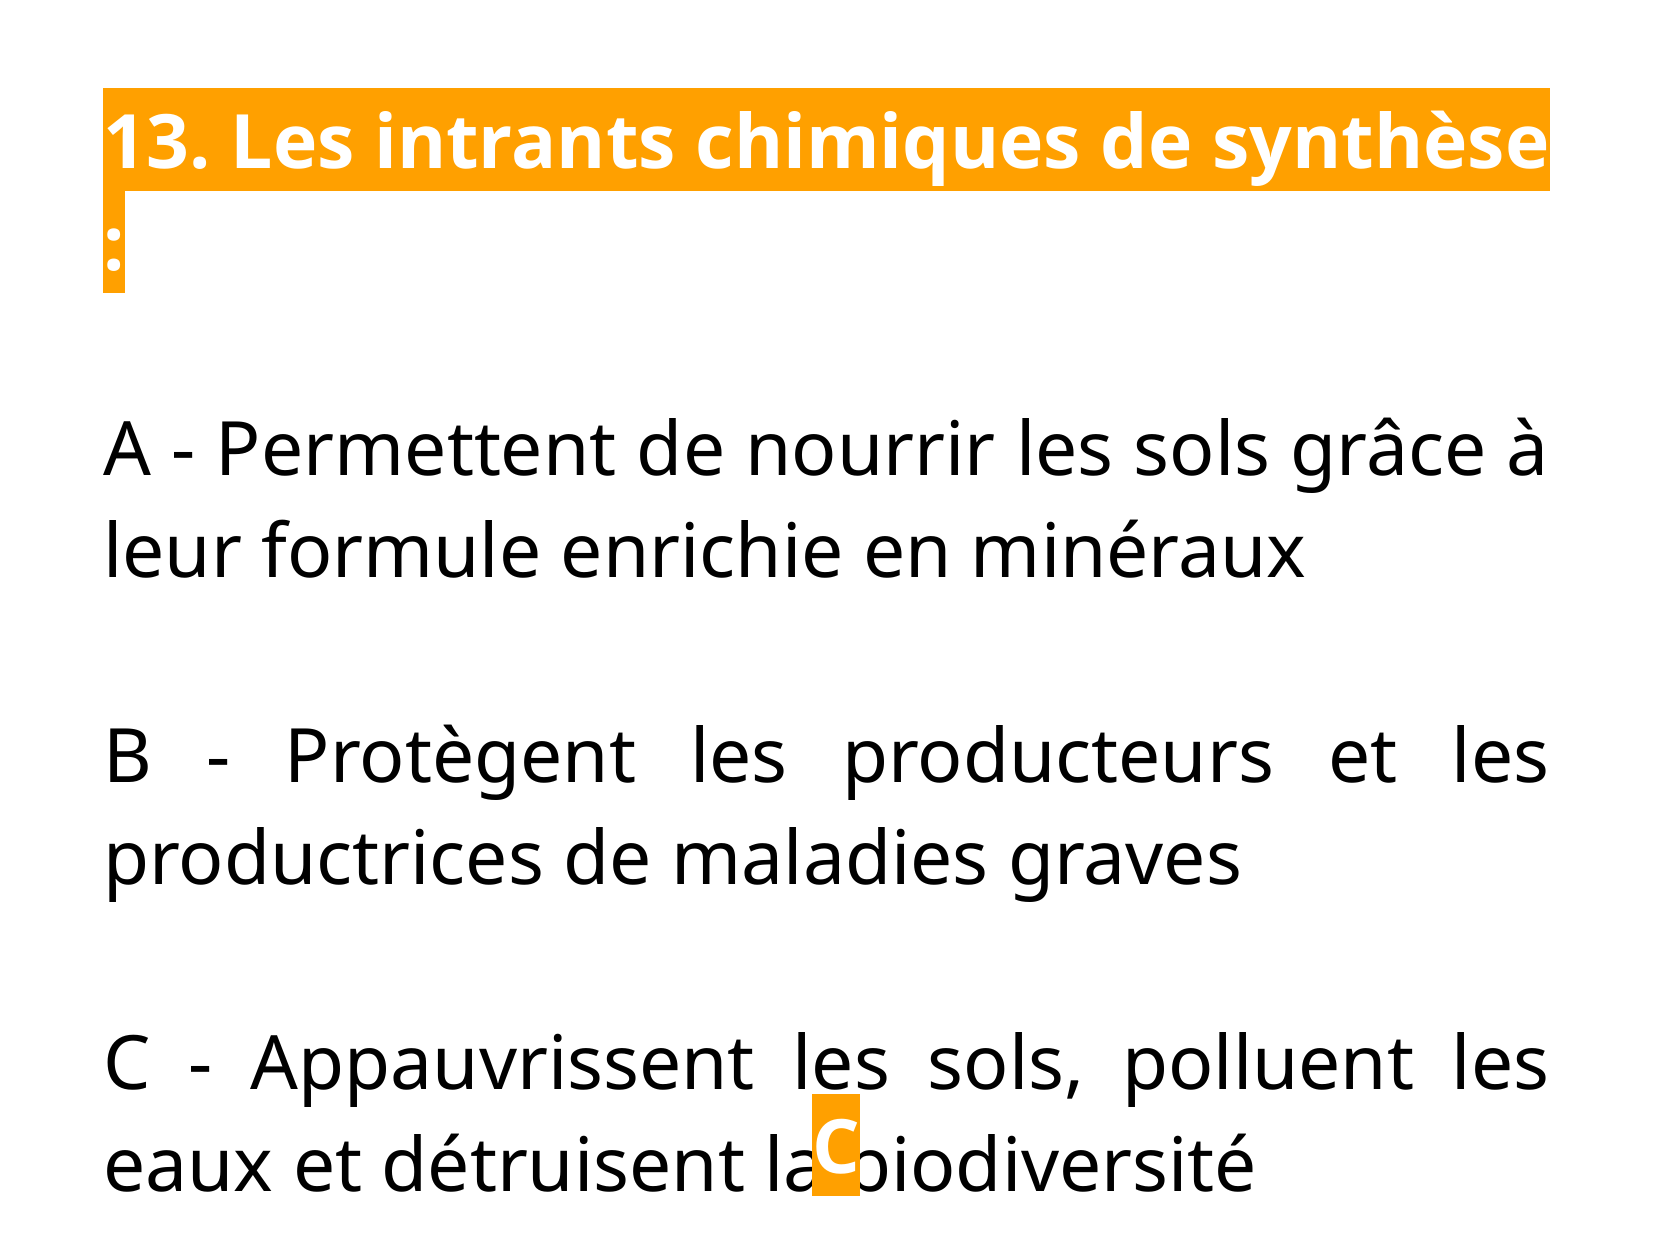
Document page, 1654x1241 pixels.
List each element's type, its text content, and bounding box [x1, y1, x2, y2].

text_box C [797, 1086, 877, 1207]
text_box 13. Les intrants chimiques de synthèse : A - Permettent de nourrir les sols grâce à leur formule enrichie en minéraux B - Protègent les producteurs et les productrices de maladies graves C - Appauvrissent les sols, polluent les eaux et détruisent la biodiversité [88, 0, 1565, 1191]
